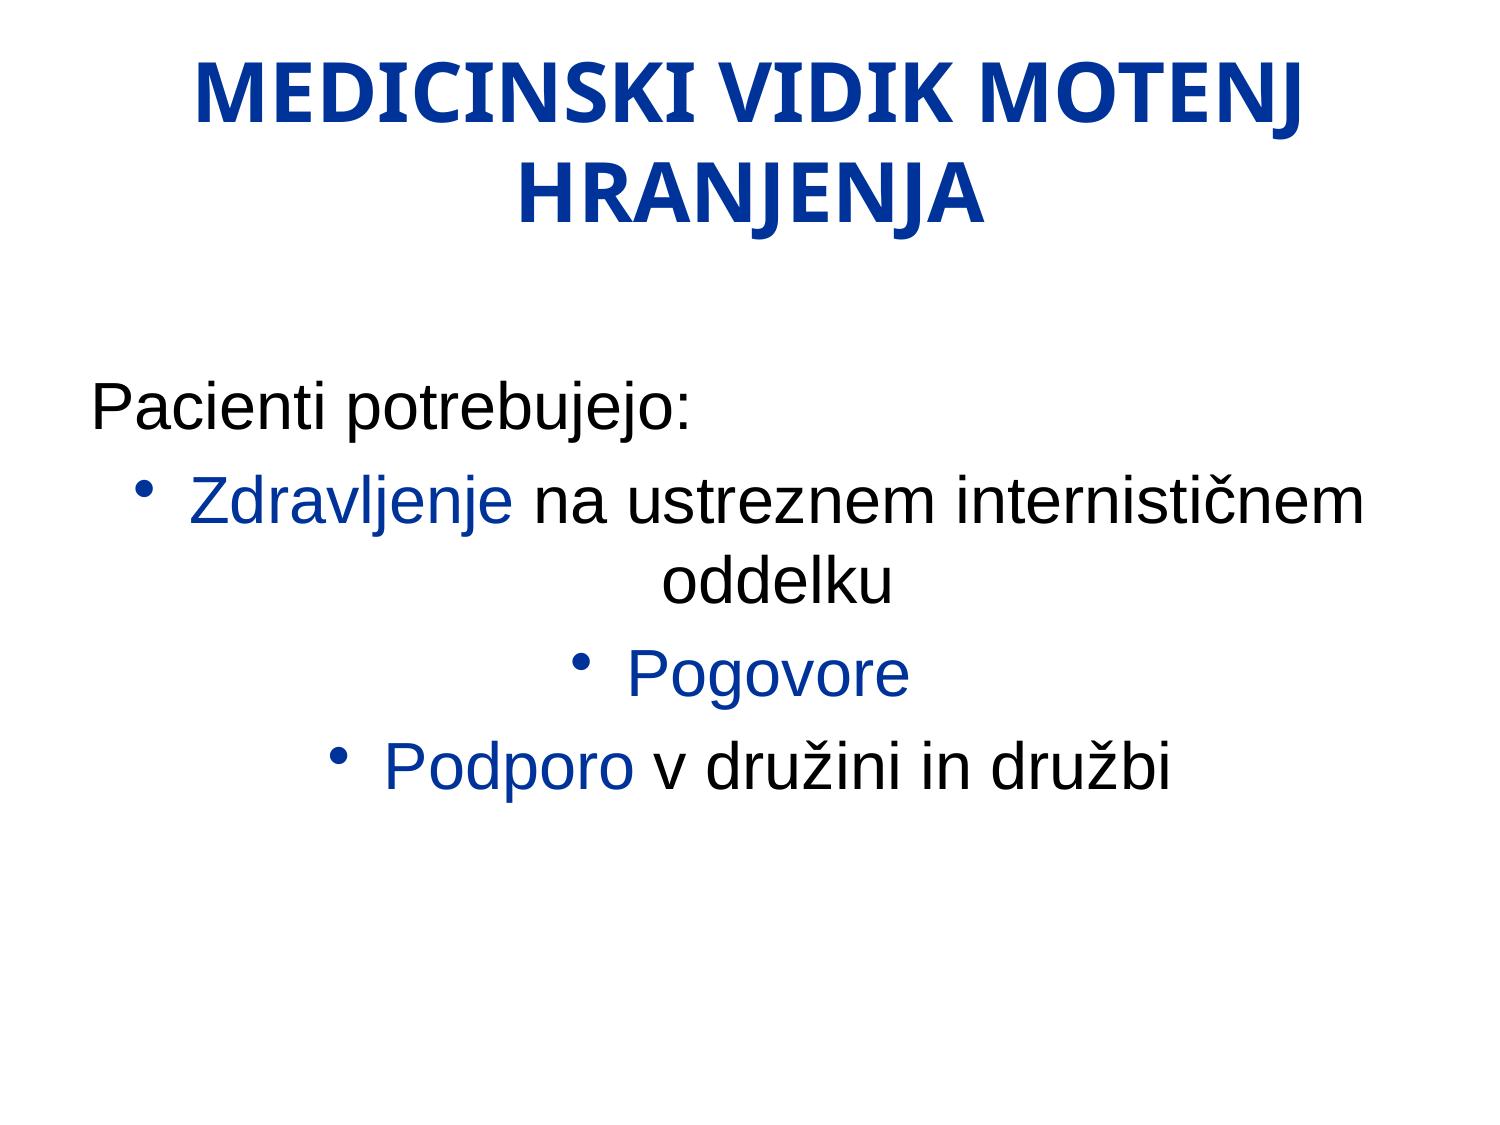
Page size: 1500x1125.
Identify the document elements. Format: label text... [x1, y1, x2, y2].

title MEDICINSKI VIDIK MOTENJ HRANJENJA [75, 45, 1425, 233]
list Pacienti potrebujejo: Zdravljenje na ustreznem internističnem oddelku Pogovore Podporo v družini in družbi [75, 262, 1425, 1005]
